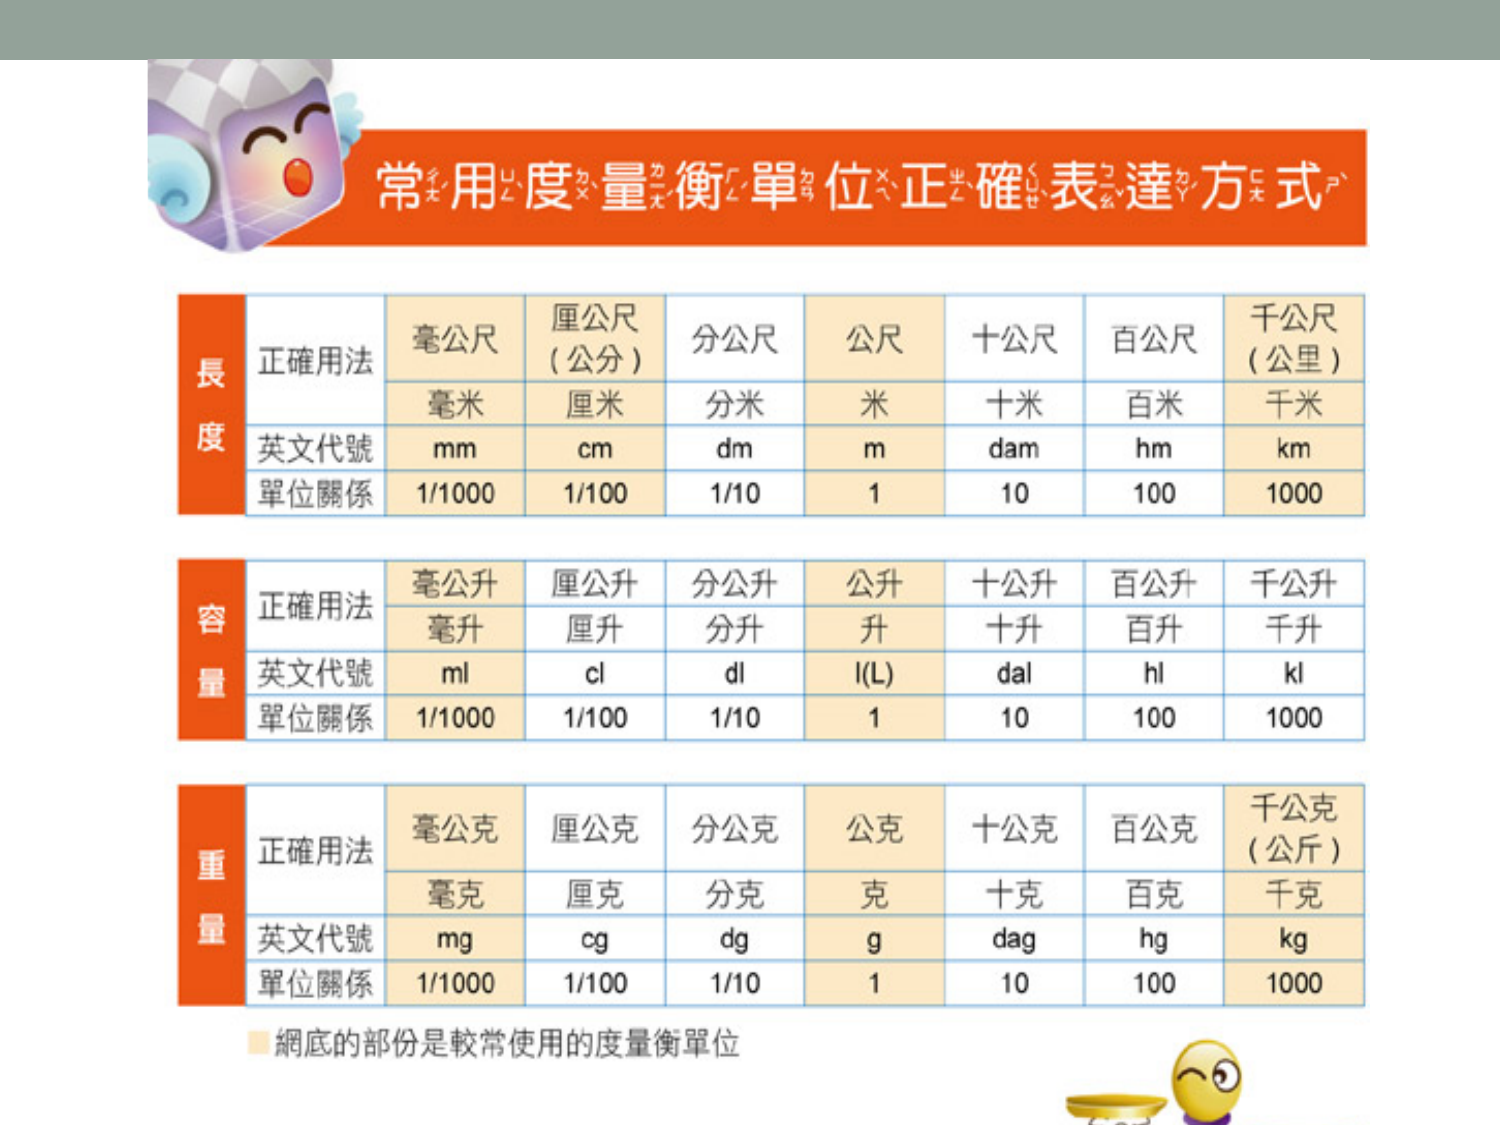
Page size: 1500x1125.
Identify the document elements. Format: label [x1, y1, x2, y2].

picture [147, 59, 1388, 1125]
